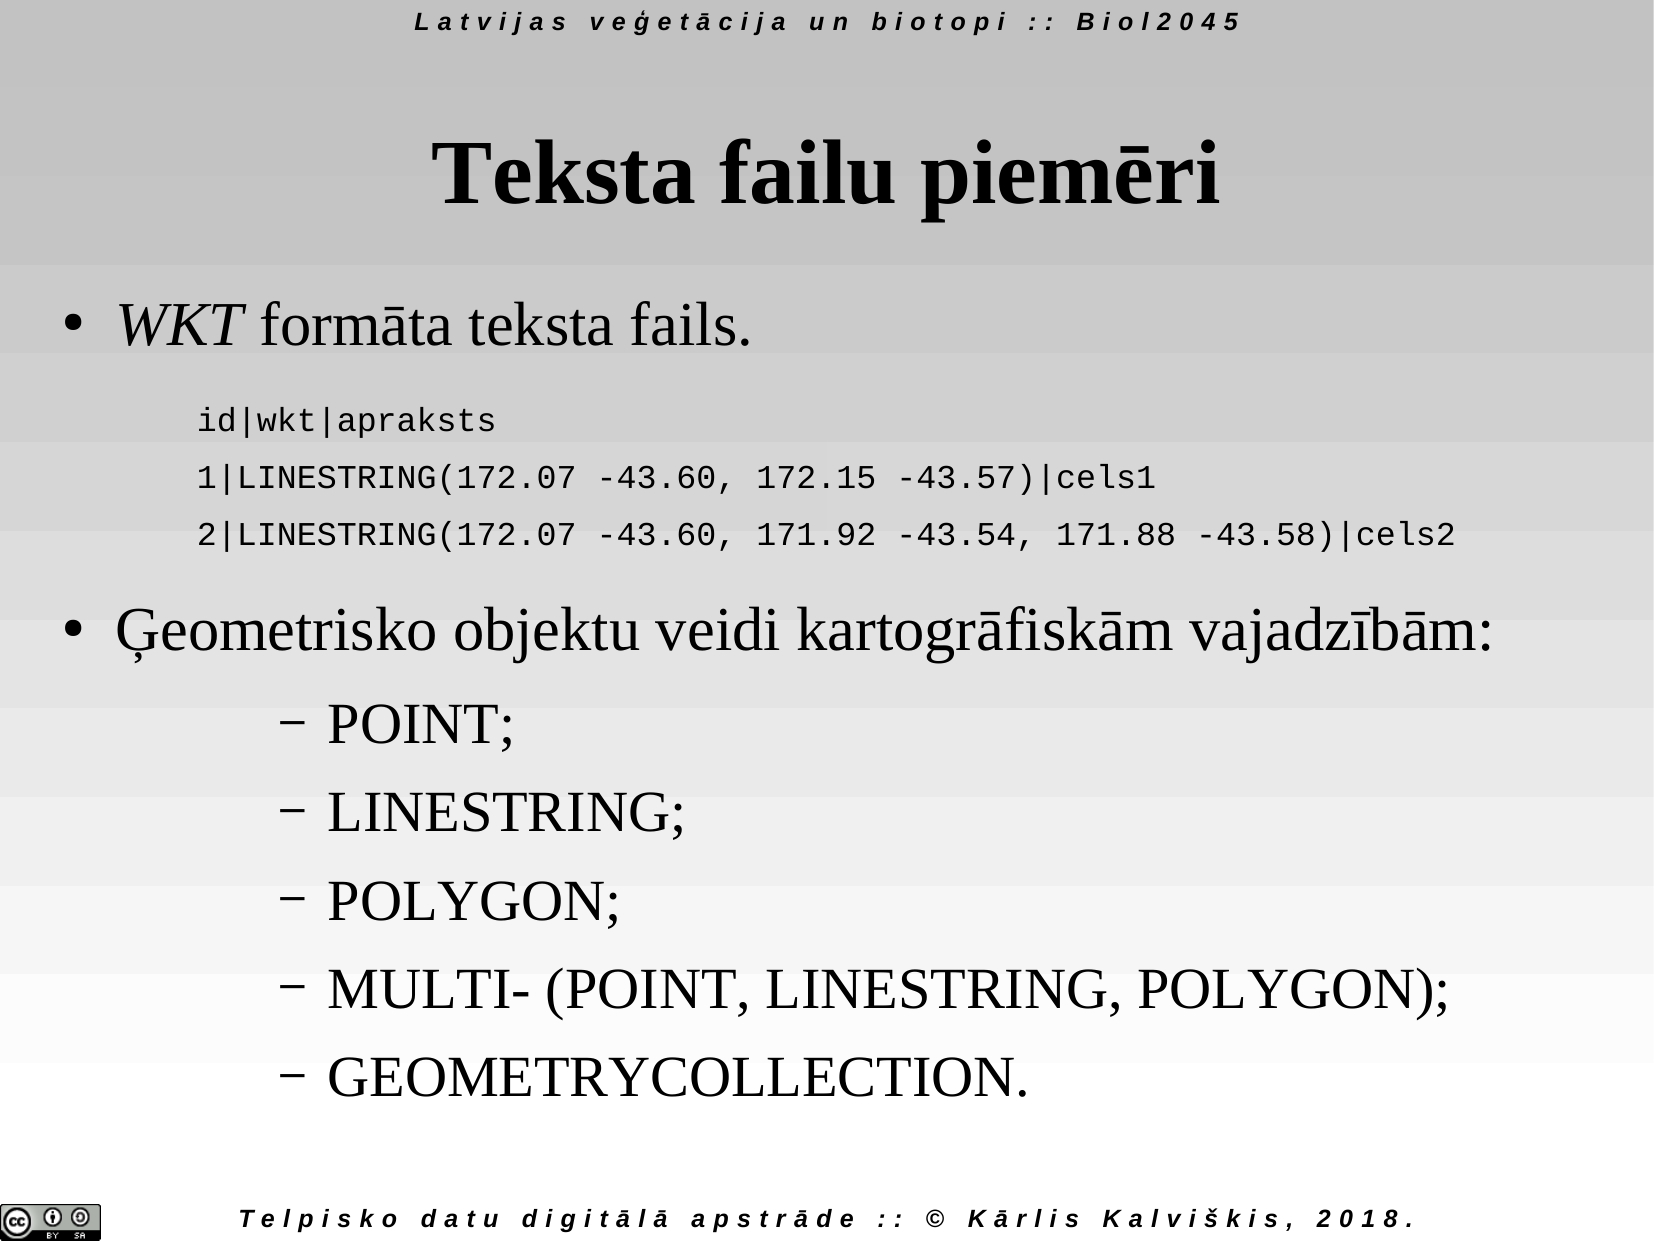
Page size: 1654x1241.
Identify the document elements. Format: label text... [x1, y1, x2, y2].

title Teksta failu piemēri [29, 49, 1625, 296]
text_box id|wkt|apraksts 1|LINESTRING(172.07 -43.60, 172.15 -43.57)|cels1 2|LINESTRING(172.07 -43.60, 171.92 -43.54, 171.88 -43.58)|cels2 [59, 377, 1595, 601]
list WKT formāta teksta fails. Ģeometrisko objektu veidi kartogrāfiskām vajadzībām: POINT; LINESTRING; POLYGON; MULTI- (POINT, LINESTRING, POLYGON); GEOMETRYCOLLECTION. [44, 289, 1610, 1109]
picture [0, 0, 1654, 1241]
